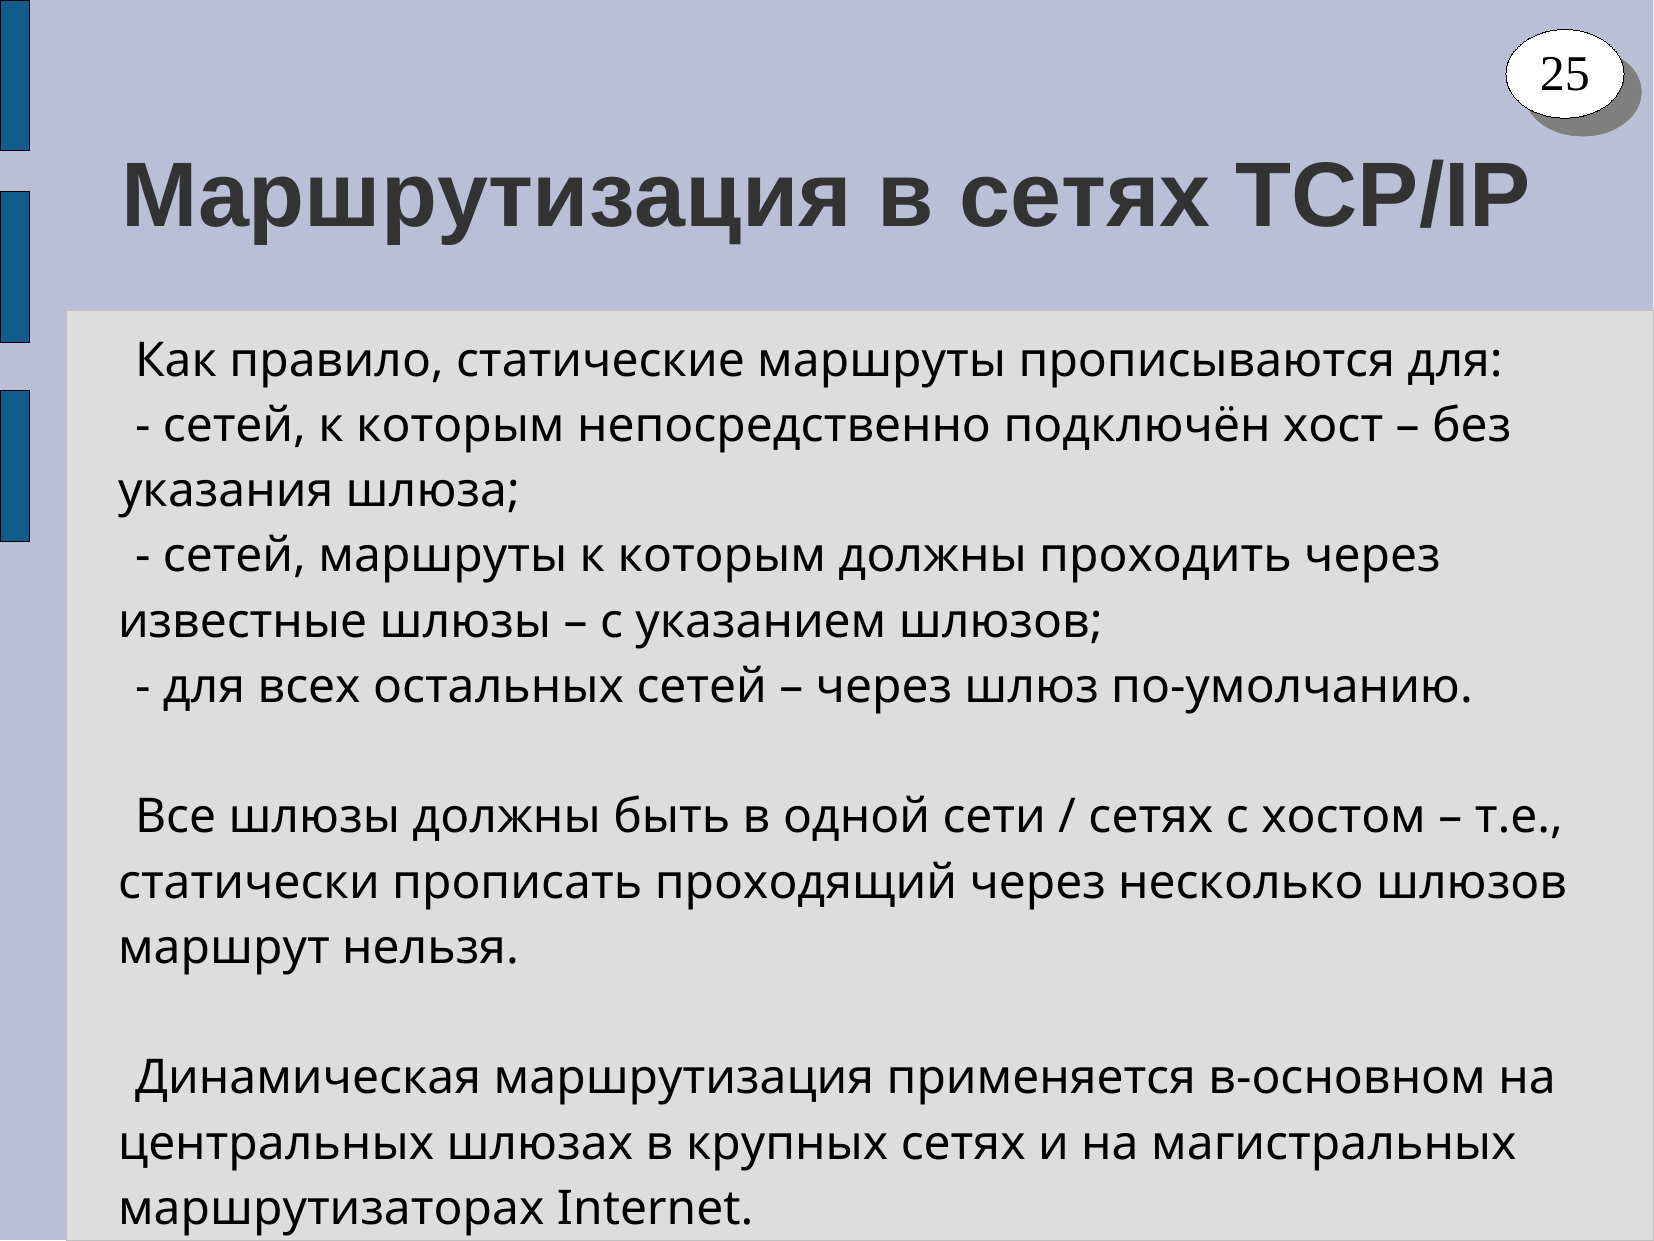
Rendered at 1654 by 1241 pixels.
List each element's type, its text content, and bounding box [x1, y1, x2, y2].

text_box Как правило, статические маршруты прописываются для: - сетей, к которым непосредственно подключён хост – без указания шлюза; - сетей, маршруты к которым должны проходить через известные шлюзы – с указанием шлюзов; - для всех остальных сетей – через шлюз по-умолчанию. Все шлюзы должны быть в одной сети / сетях с хостом – т.е., статически прописать проходящий через несколько шлюзов маршрут нельзя. Динамическая маршрутизация применяется в-основном на центральных шлюзах в крупных сетях и на магистральных маршрутизаторах Internet. [118, 324, 1625, 1141]
title Маршрутизация в сетях TCP/IP [121, 91, 1534, 299]
text_box 25 [1505, 29, 1625, 119]
